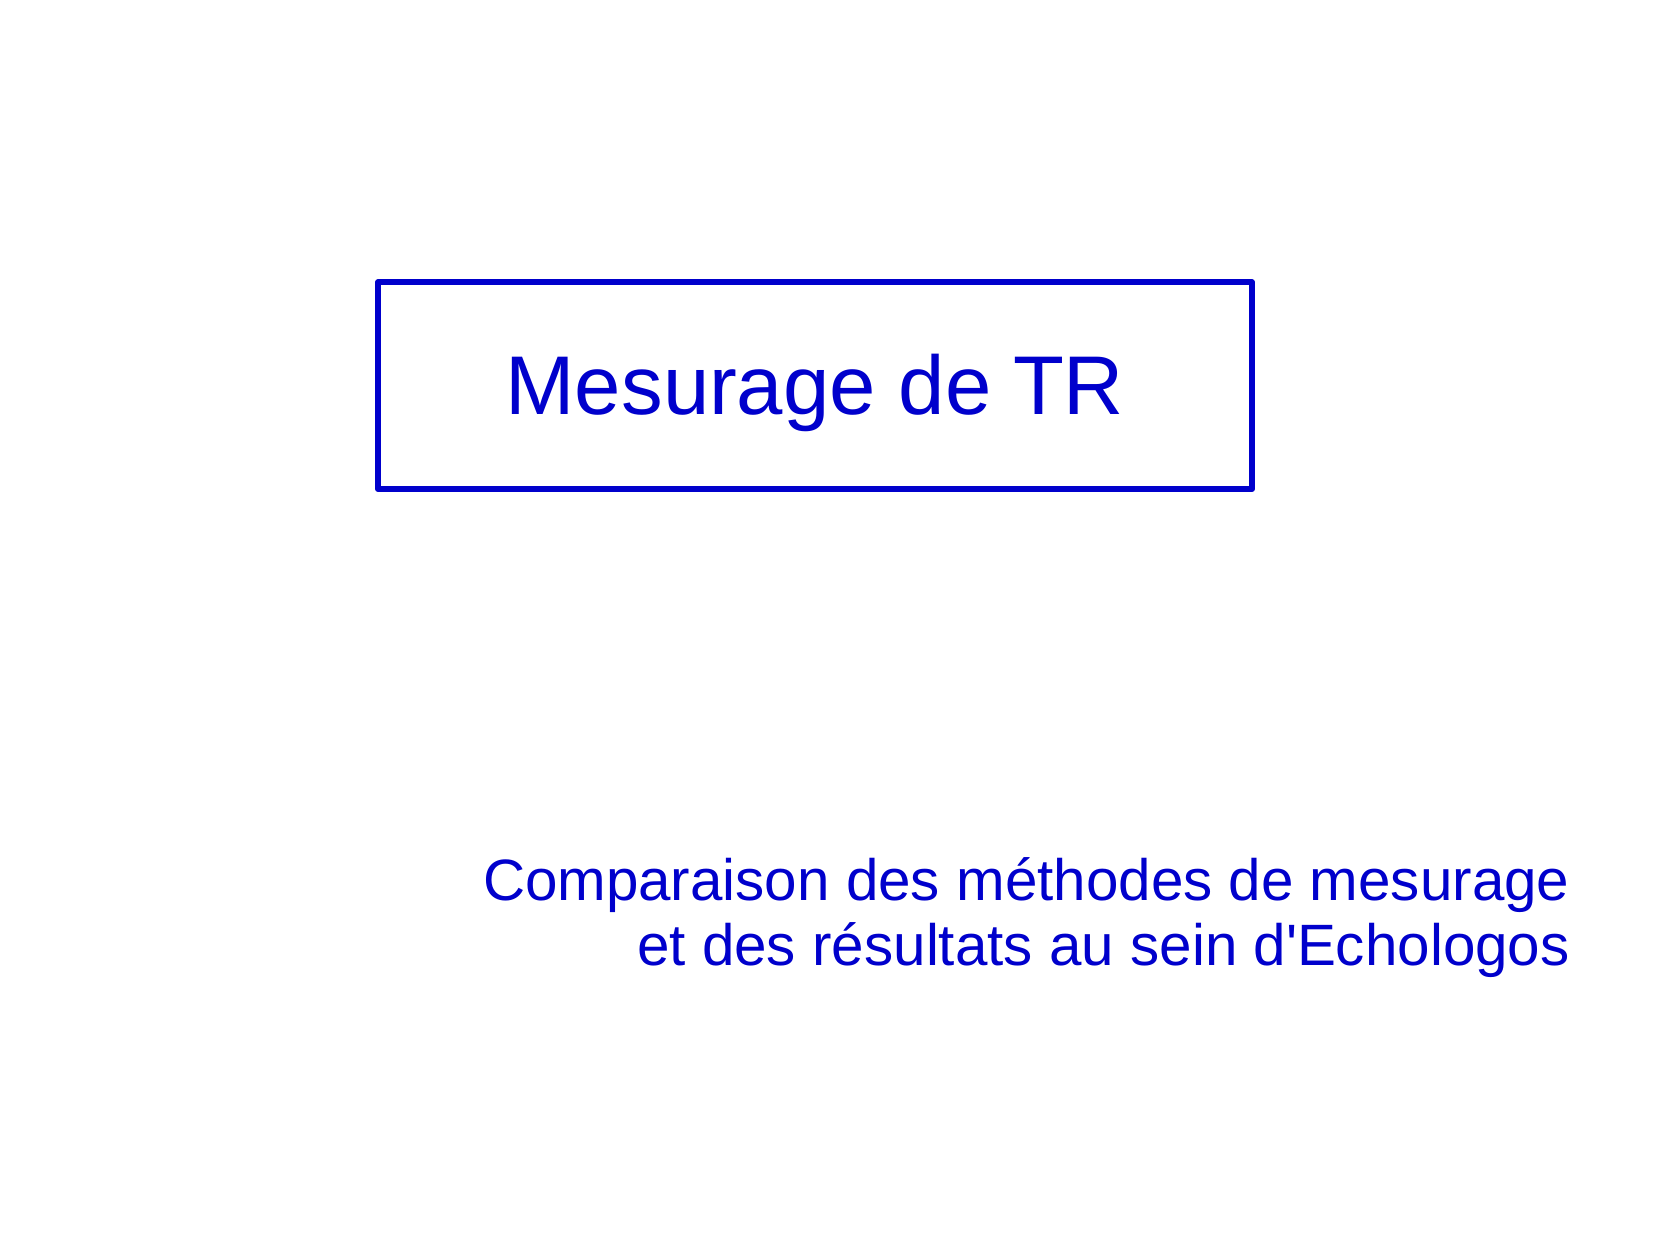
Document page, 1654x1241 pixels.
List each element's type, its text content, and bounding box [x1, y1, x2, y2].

subtitle Mesurage de TR [377, 282, 1252, 490]
title Comparaison des méthodes de mesurage et des résultats au sein d'Echologos [82, 809, 1571, 1017]
